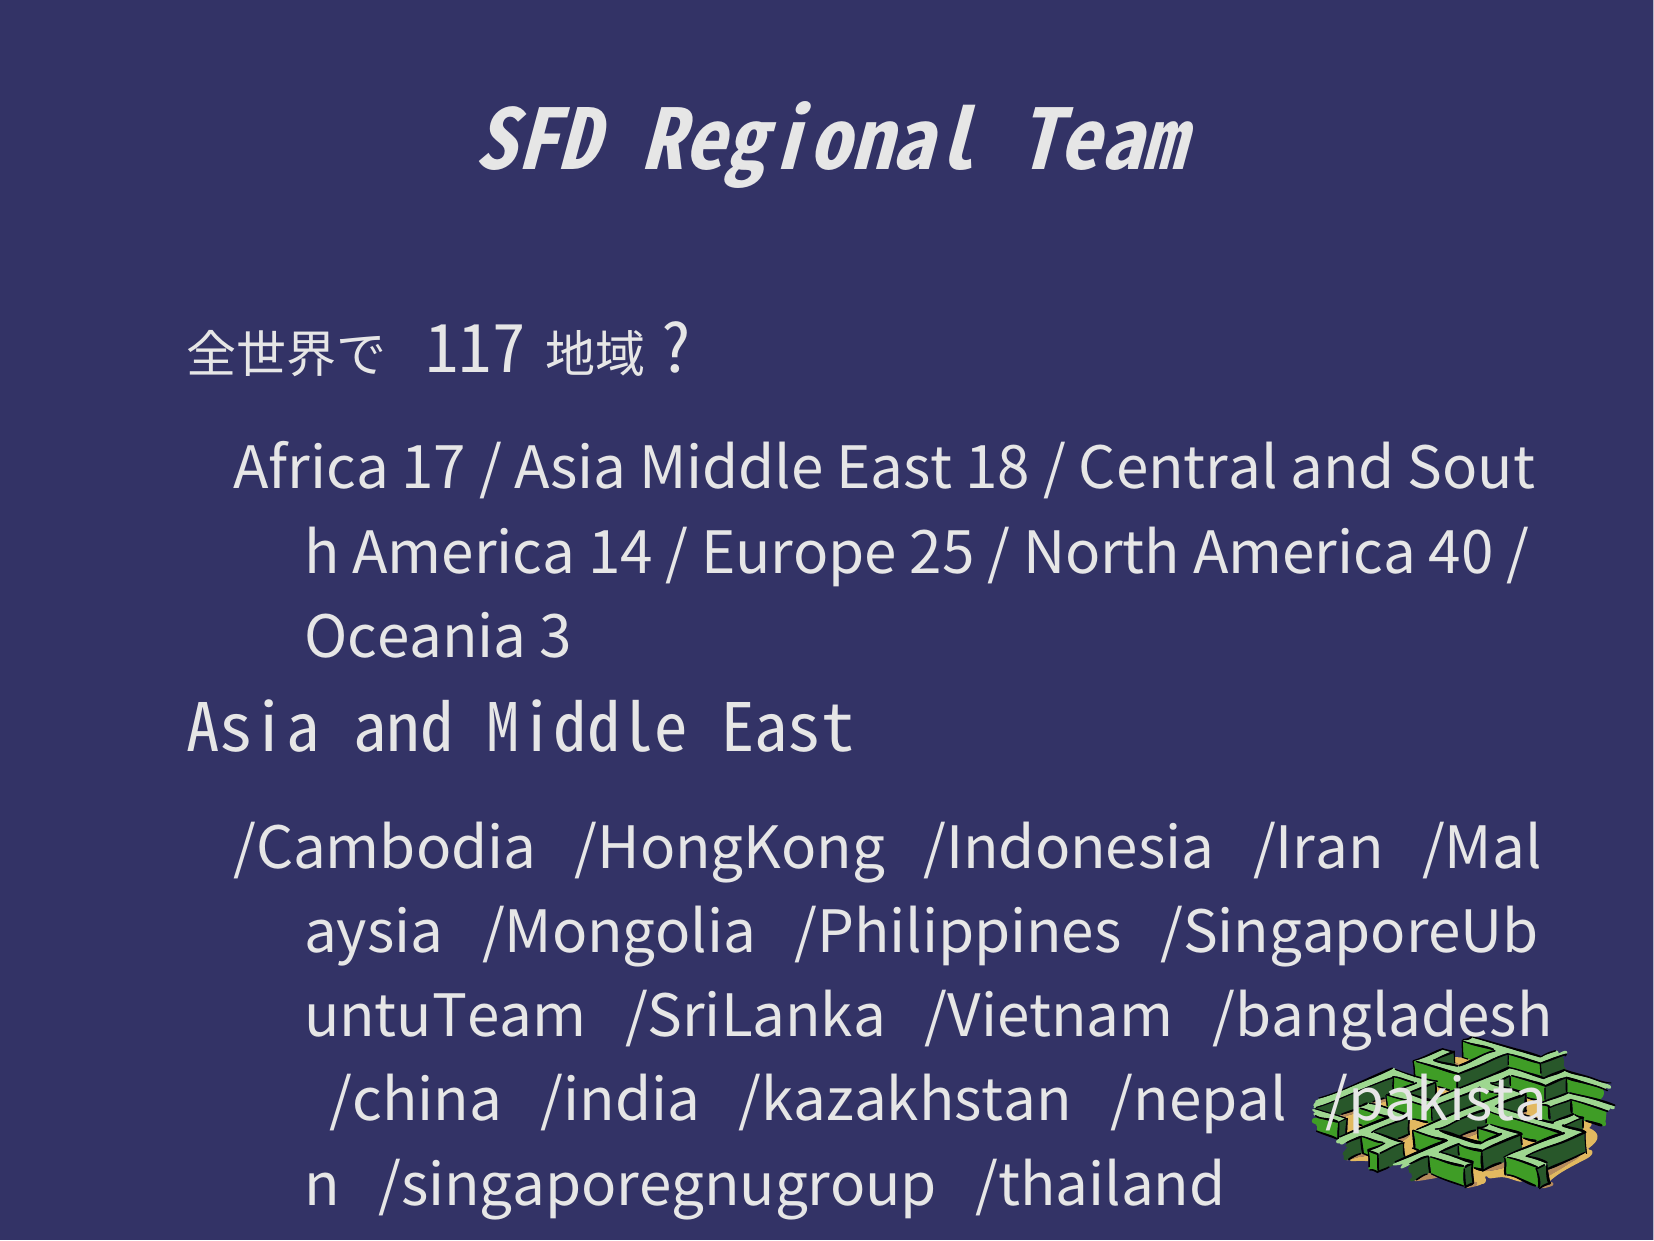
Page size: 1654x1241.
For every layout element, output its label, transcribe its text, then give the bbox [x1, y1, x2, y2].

list 全世界で 117地域? Africa 17 / Asia Middle East 18 / Central and South America 14 / Europe 25 / North America 40 / Oceania 3 Asia and Middle East /Cambodia /HongKong /Indonesia /Iran /Malaysia /Mongolia /Philippines /SingaporeUbuntuTeam /SriLanka /Vietnam /bangladesh /china /india /kazakhstan /nepal /pakistan /singaporegnugroup /thailand Japanがありません! [174, 295, 1565, 1080]
title SFD Regional Team [123, 29, 1536, 237]
